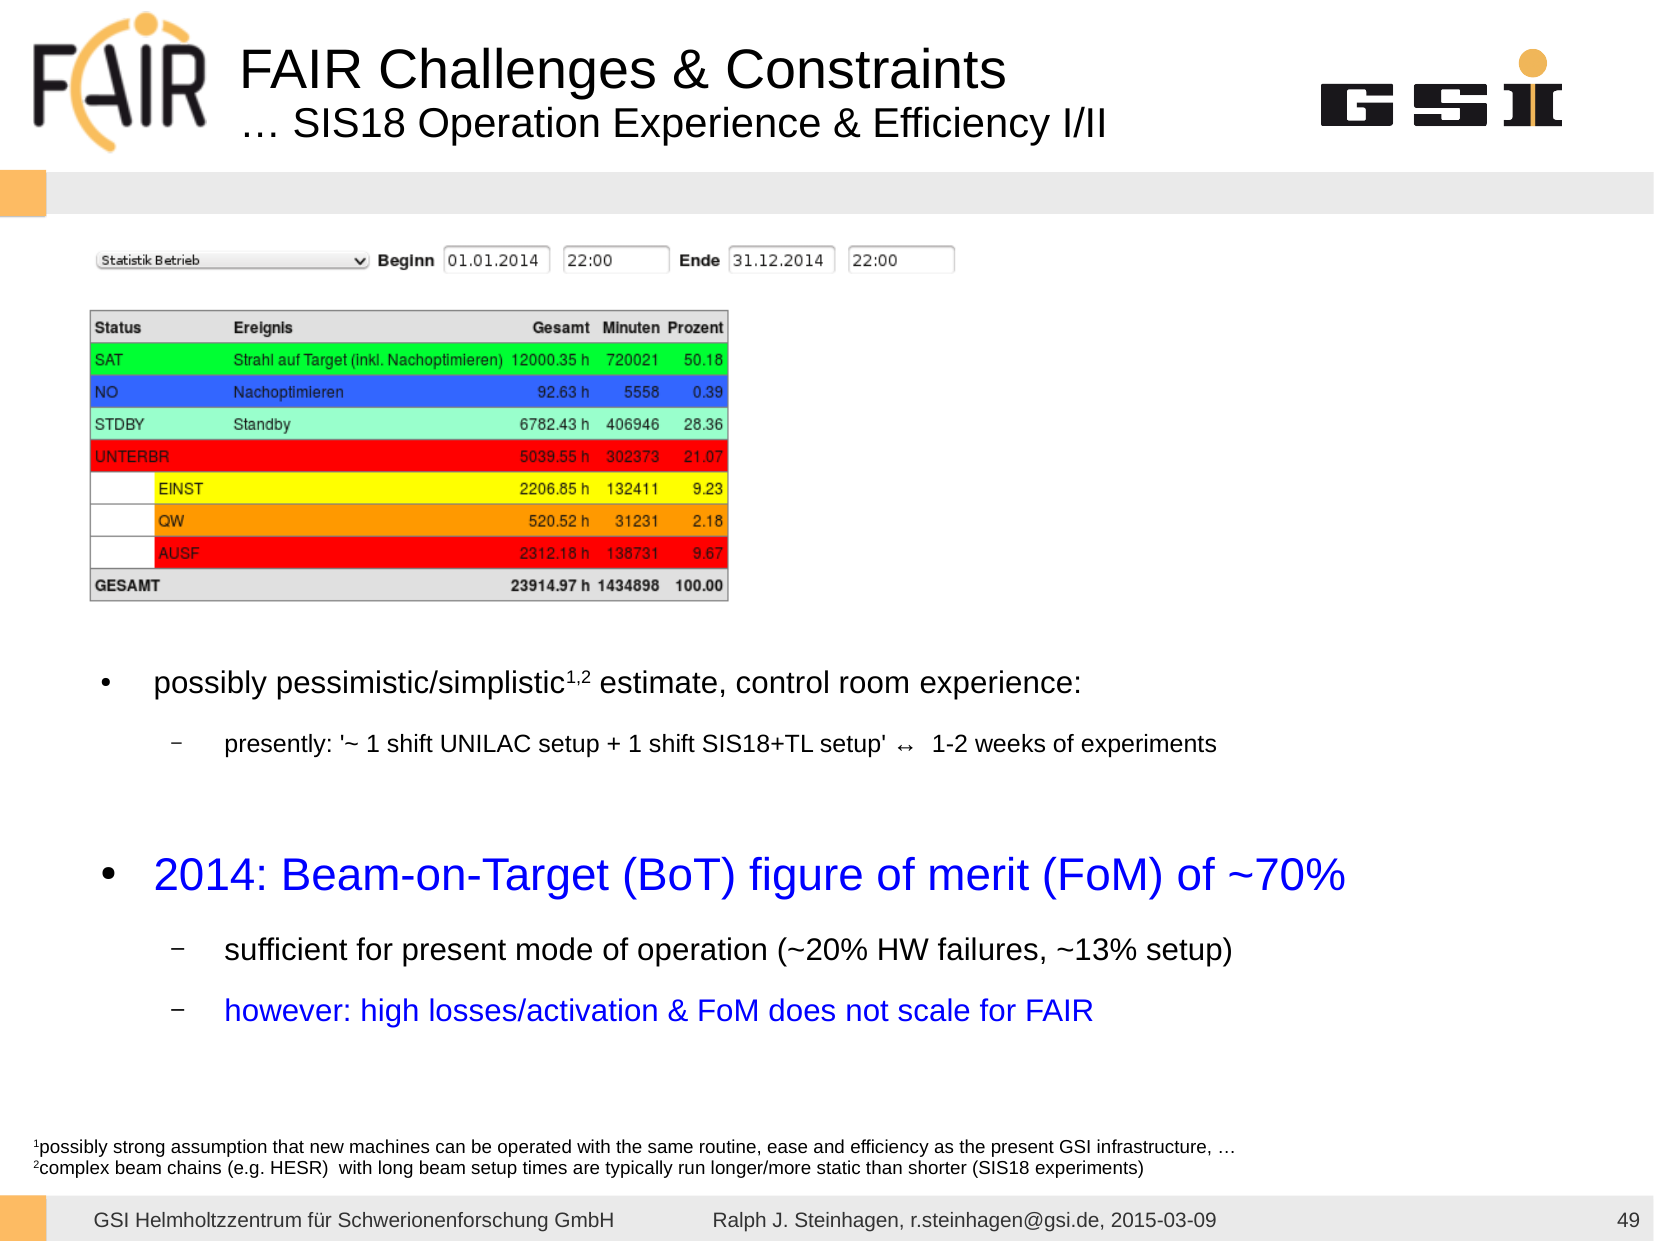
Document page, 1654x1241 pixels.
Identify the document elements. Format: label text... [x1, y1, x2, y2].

picture [86, 243, 961, 608]
picture [33, 10, 207, 155]
title FAIR Challenges & Constraints … SIS18 Operation Experience & Efficiency I/II [239, 22, 1300, 162]
list possibly pessimistic/simplistic1,2 estimate, control room experience: presently: '~ 1 shift UNILAC setup + 1 shift SIS18+TL setup' ↔ 1-2 weeks of experiments 2014: Beam-on-Target (BoT) figure of merit (FoM) of ~70% sufficient for present mode of operation (~20% HW failures, ~13% setup) however: high losses/activation & FoM does not scale for FAIR [82, 665, 1571, 1130]
text_box 1possibly strong assumption that new machines can be operated with the same routine, ease and efficiency as the present GSI infrastructure, … 2complex beam chains (e.g. HESR) with long beam setup times are typically run longer/more static than shorter (SIS18 experiments) [18, 1129, 1359, 1193]
picture [1319, 46, 1564, 129]
